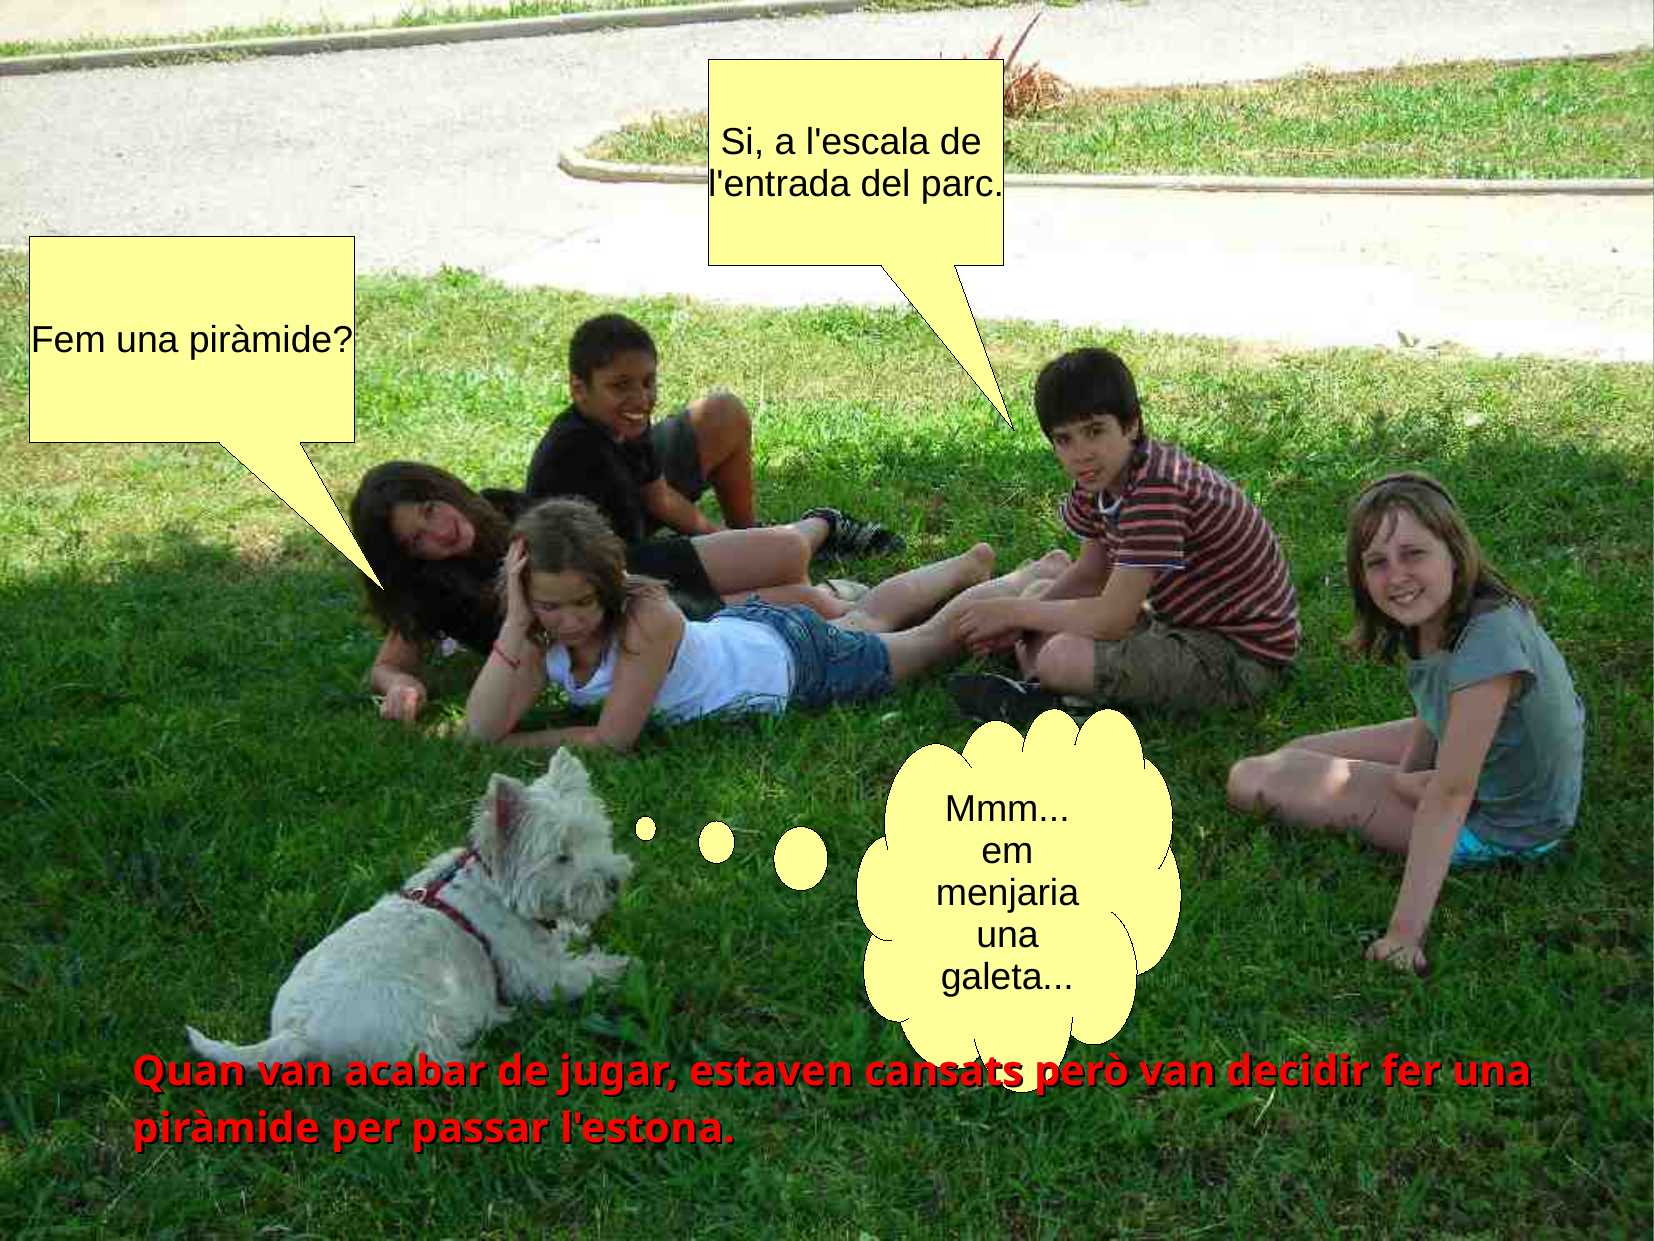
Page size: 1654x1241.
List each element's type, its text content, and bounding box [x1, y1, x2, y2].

picture [0, 0, 1654, 1241]
text_box Mmm... em menjaria una galeta... [856, 708, 1182, 1033]
text_box Mmm... em menjaria una galeta... [773, 826, 828, 891]
text_box Quan van acabar de jugar, estaven cansats però van decidir fer una piràmide per passar l'estona. [118, 1033, 1565, 1165]
text_box Fem una piràmide? [29, 236, 387, 593]
text_box Si, a l'escala de l'entrada del parc. [708, 59, 1015, 431]
text_box Mmm... em menjaria una galeta... [698, 820, 735, 864]
